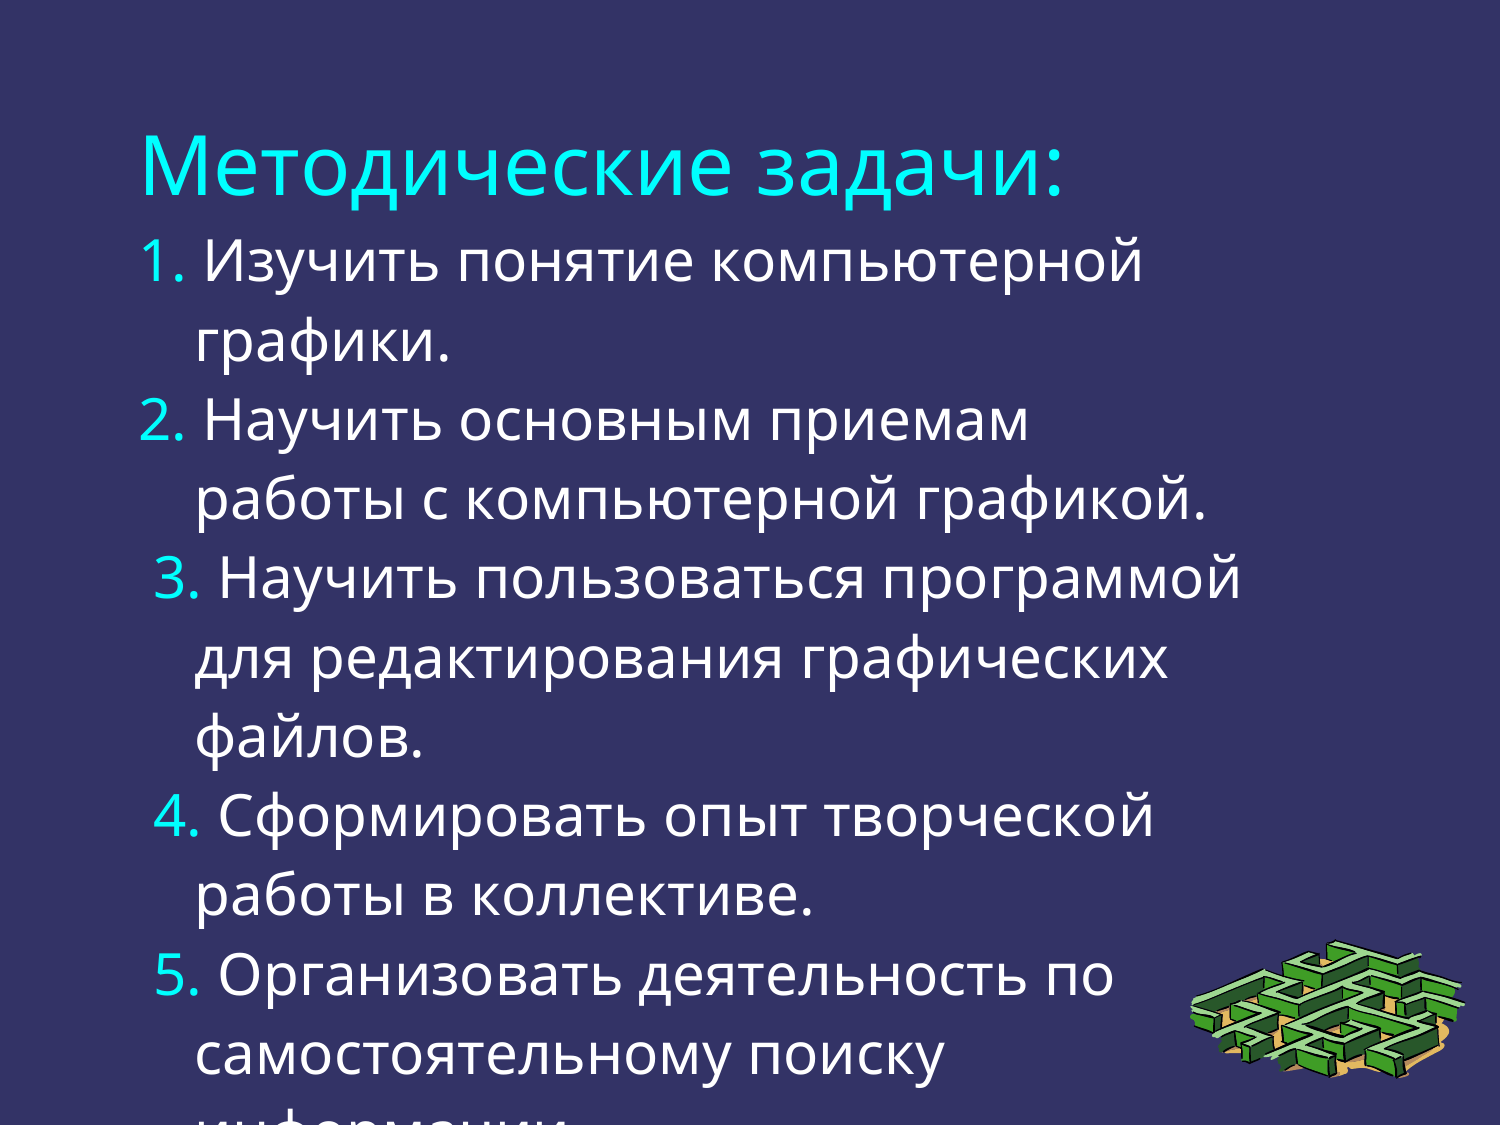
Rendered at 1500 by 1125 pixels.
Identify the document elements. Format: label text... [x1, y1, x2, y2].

text_box Методические задачи: 1. Изучить понятие компьютерной графики. 2. Научить основным приемам работы с компьютерной графикой. 3. Научить пользоваться программой для редактирования графических файлов. 4. Сформировать опыт творческой работы в коллективе. 5. Организовать деятельность по самостоятельному поиску информации. [123, 98, 1270, 1125]
